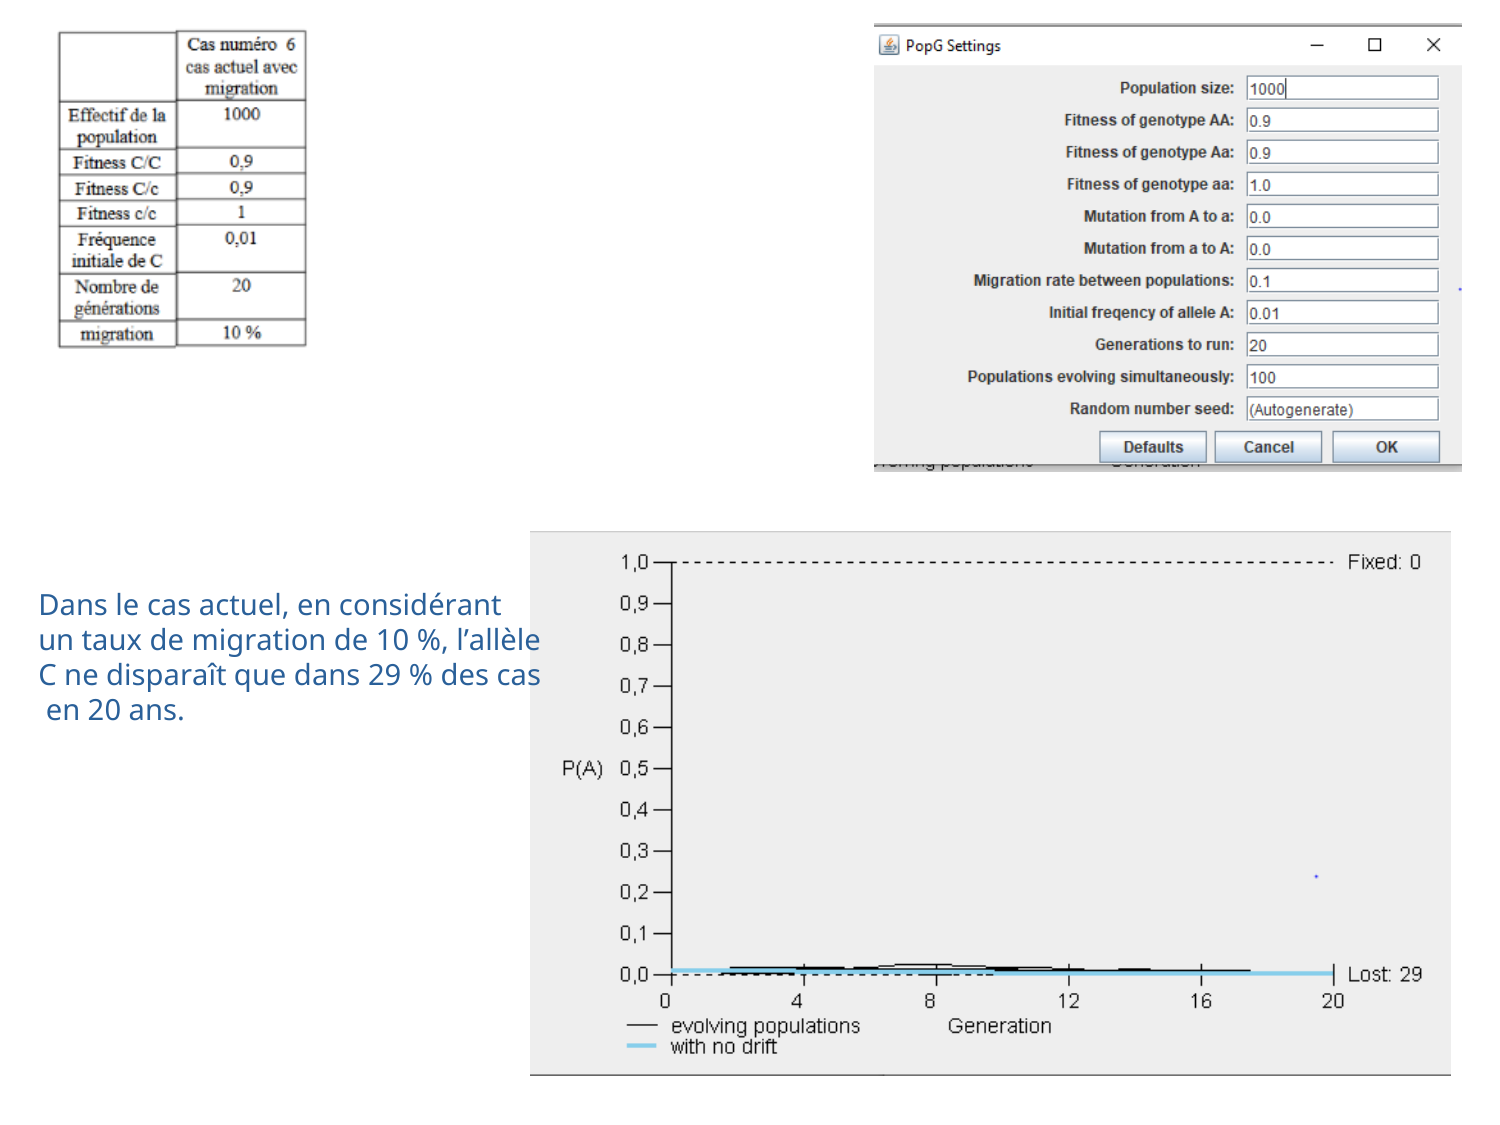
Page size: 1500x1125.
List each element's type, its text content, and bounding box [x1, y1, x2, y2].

picture [530, 531, 1451, 1076]
text_box Dans le cas actuel, en considérant un taux de migration de 10 %, l’allèle C ne disparaît que dans 29 % des cas en 20 ans. [23, 578, 1070, 1076]
picture [874, 23, 1462, 472]
picture [50, 23, 319, 352]
